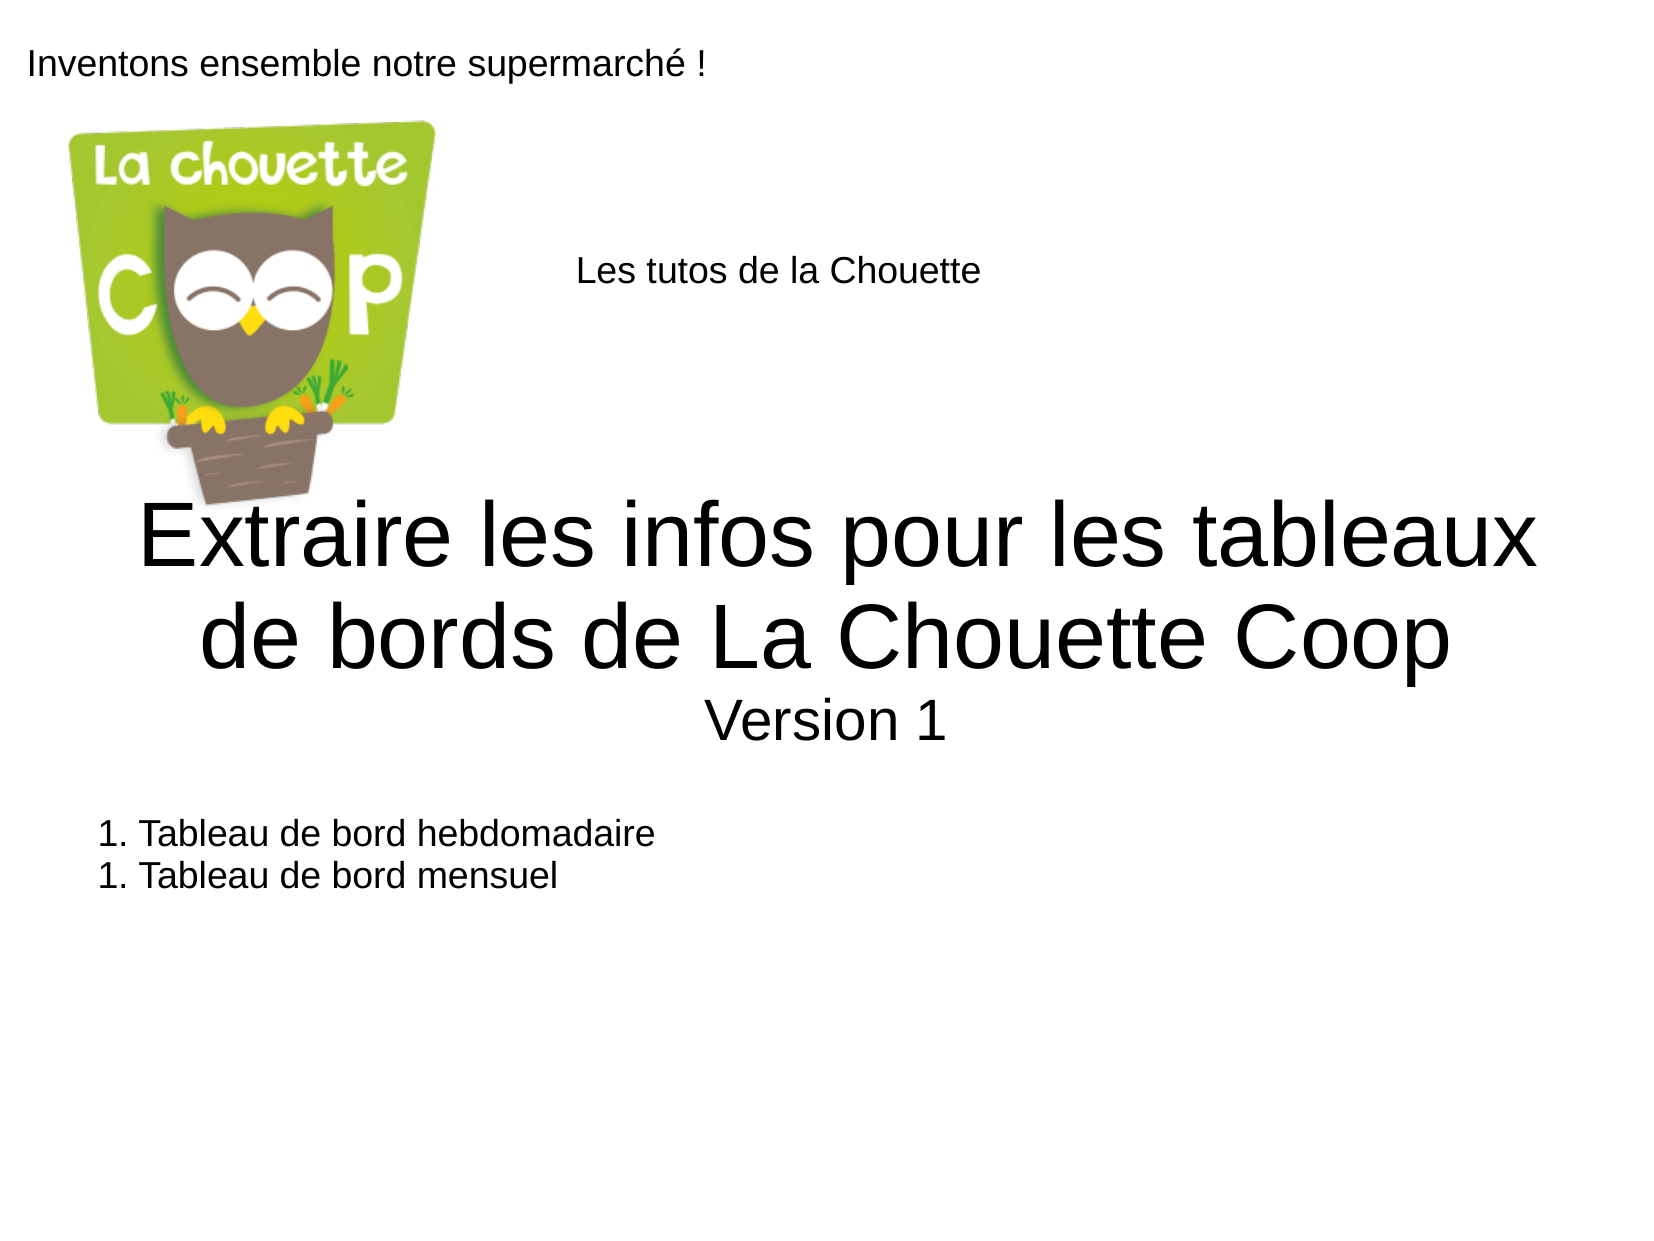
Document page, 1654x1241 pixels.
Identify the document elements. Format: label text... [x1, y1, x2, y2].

subtitle Extraire les infos pour les tableaux de bords de La Chouette Coop Version 1 [82, 483, 1571, 805]
picture [59, 106, 447, 514]
text_box 1. Tableau de bord hebdomadaire 1. Tableau de bord mensuel [82, 805, 1571, 905]
text_box Inventons ensemble notre supermarché ! [11, 35, 722, 93]
text_box Les tutos de la Chouette [561, 242, 1271, 299]
